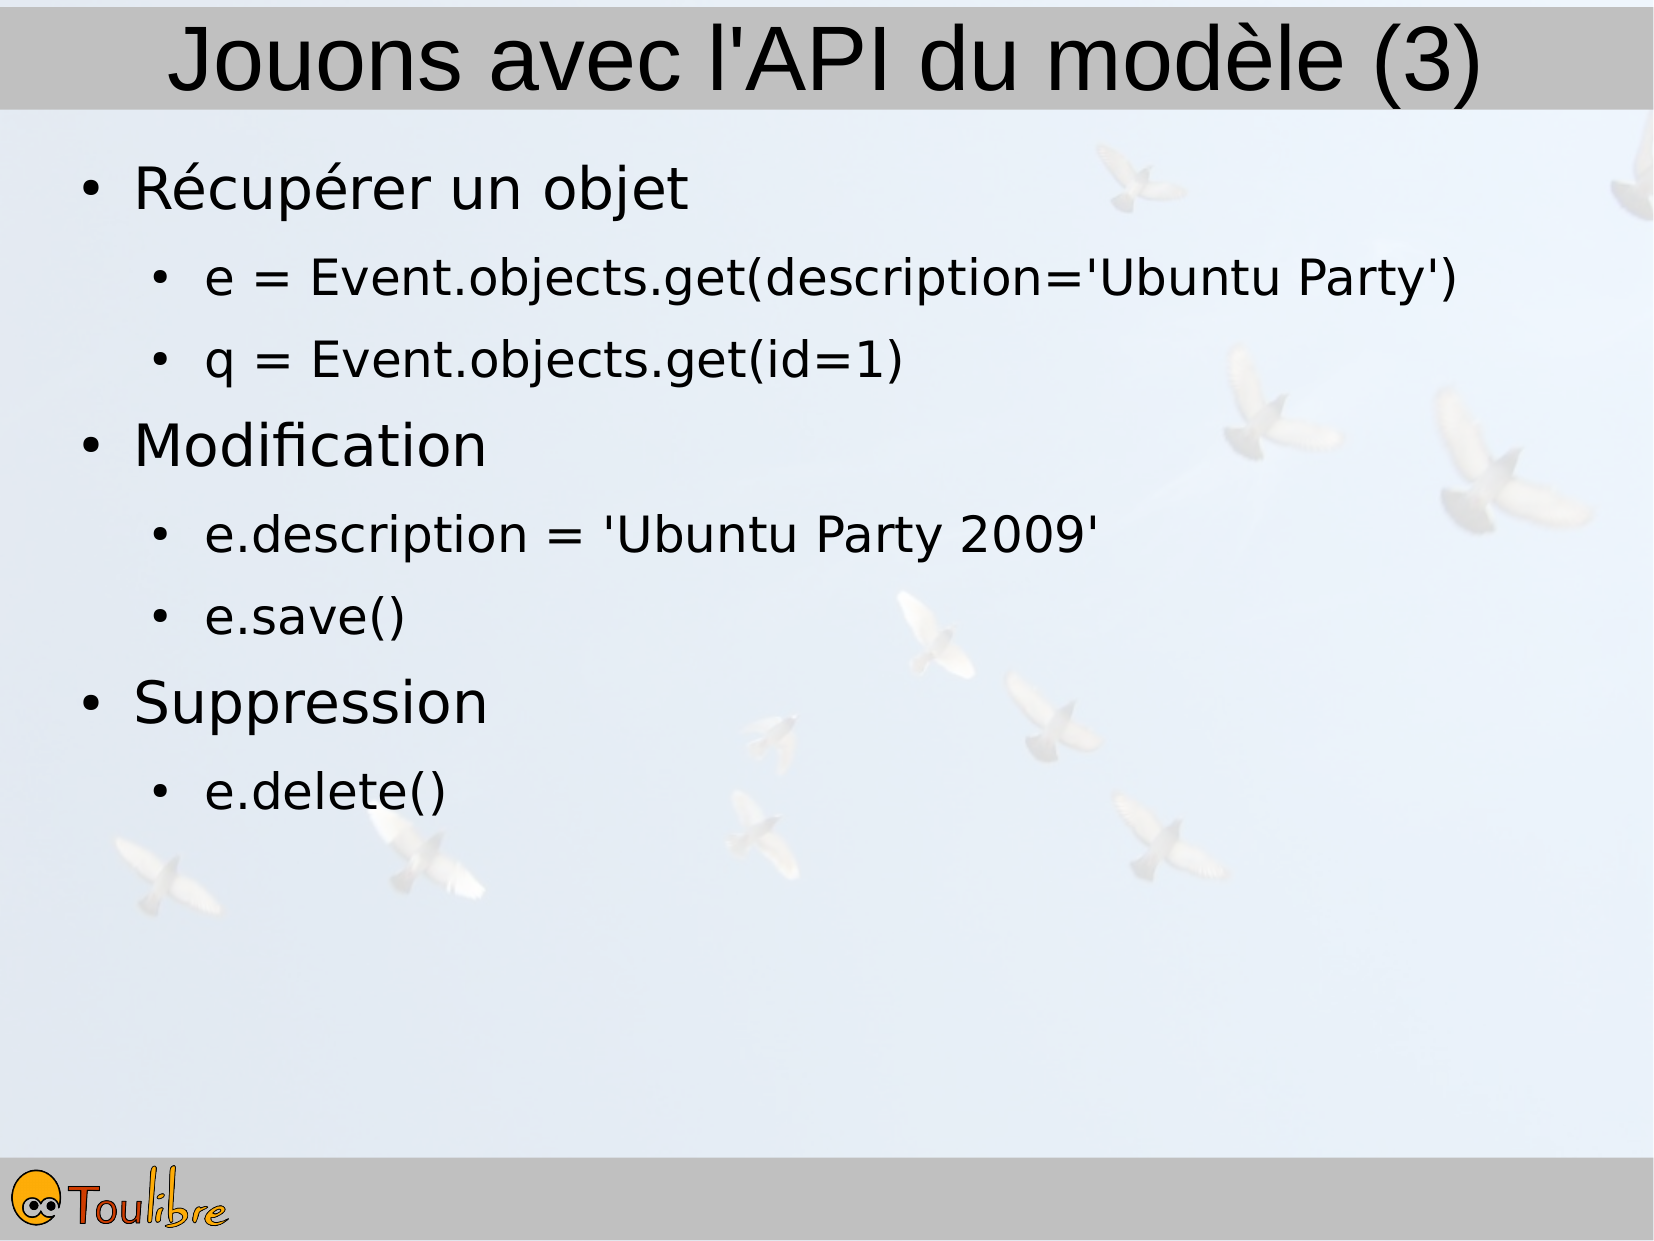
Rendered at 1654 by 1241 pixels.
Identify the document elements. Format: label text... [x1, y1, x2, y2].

title Jouons avec l'API du modèle (3) [0, 7, 1654, 110]
picture [11, 1165, 229, 1228]
list Récupérer un objet e = Event.objects.get(description='Ubuntu Party') q = Event.objects.get(id=1) Modification e.description = 'Ubuntu Party 2009' e.save() Suppression e.delete() [62, 155, 1621, 1109]
